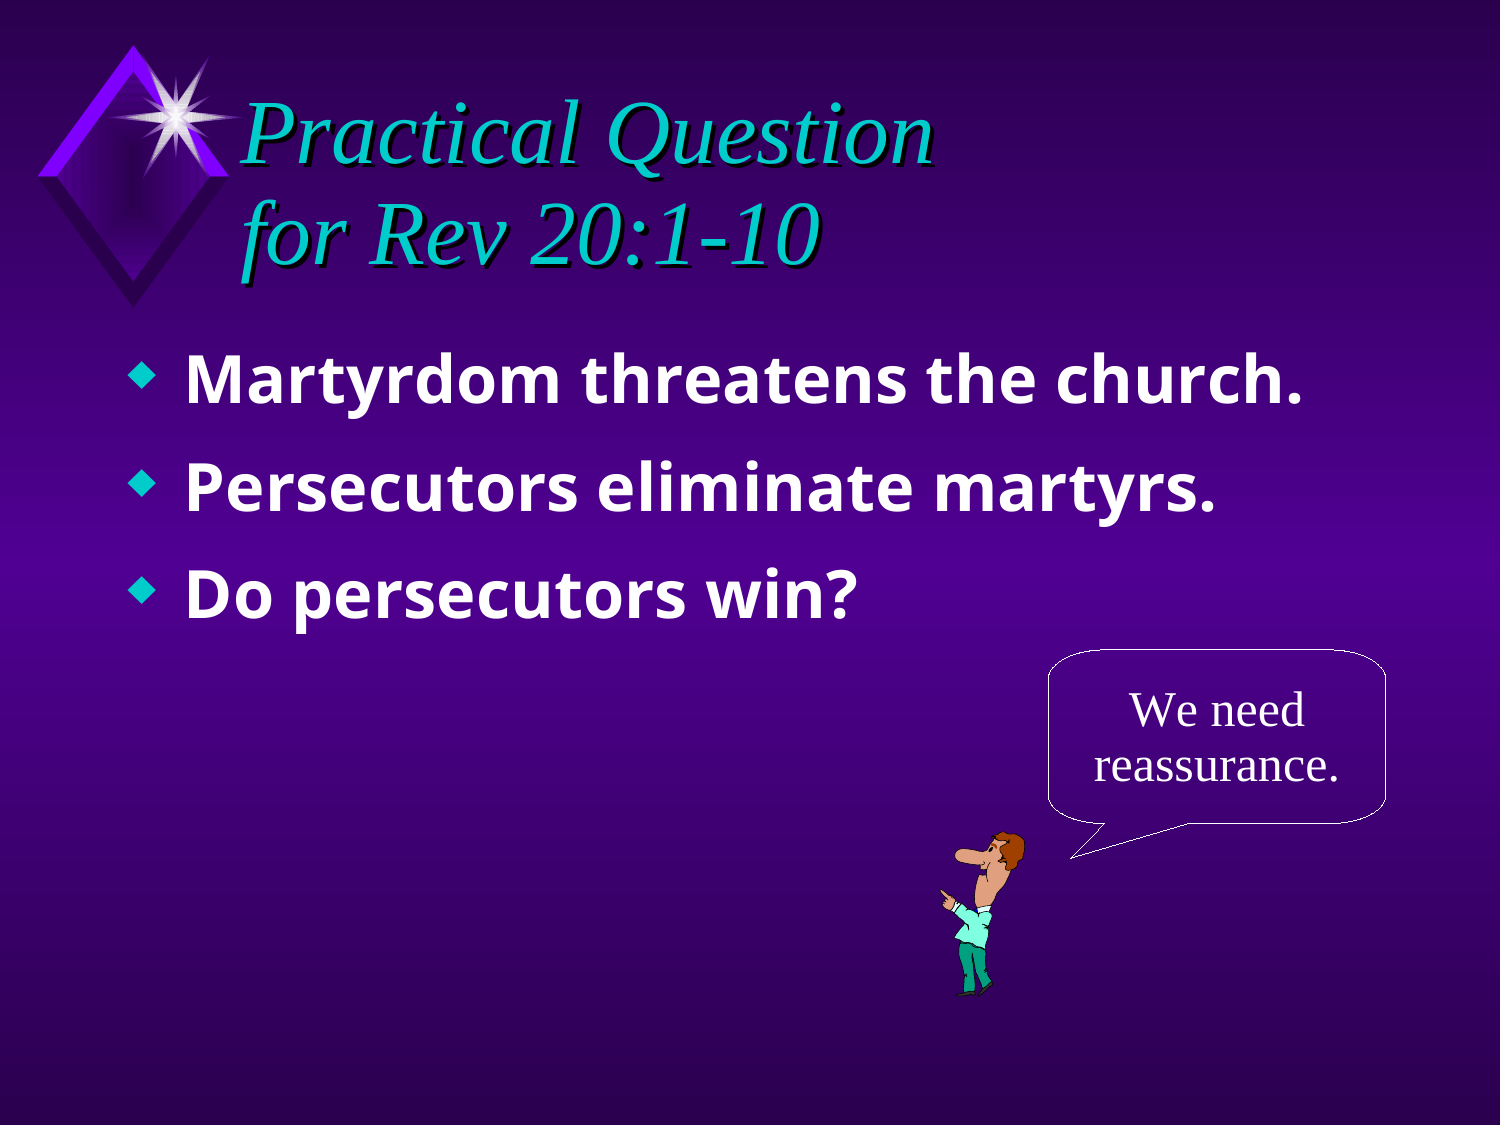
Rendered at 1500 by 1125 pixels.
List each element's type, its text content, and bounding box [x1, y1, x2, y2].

title Practical Question for Rev 20:1-10 [224, 73, 1388, 293]
list Martyrdom threatens the church. Persecutors eliminate martyrs. Do persecutors win? [112, 324, 1388, 1001]
chart [939, 831, 1026, 997]
text_box We need reassurance. [1048, 649, 1386, 859]
